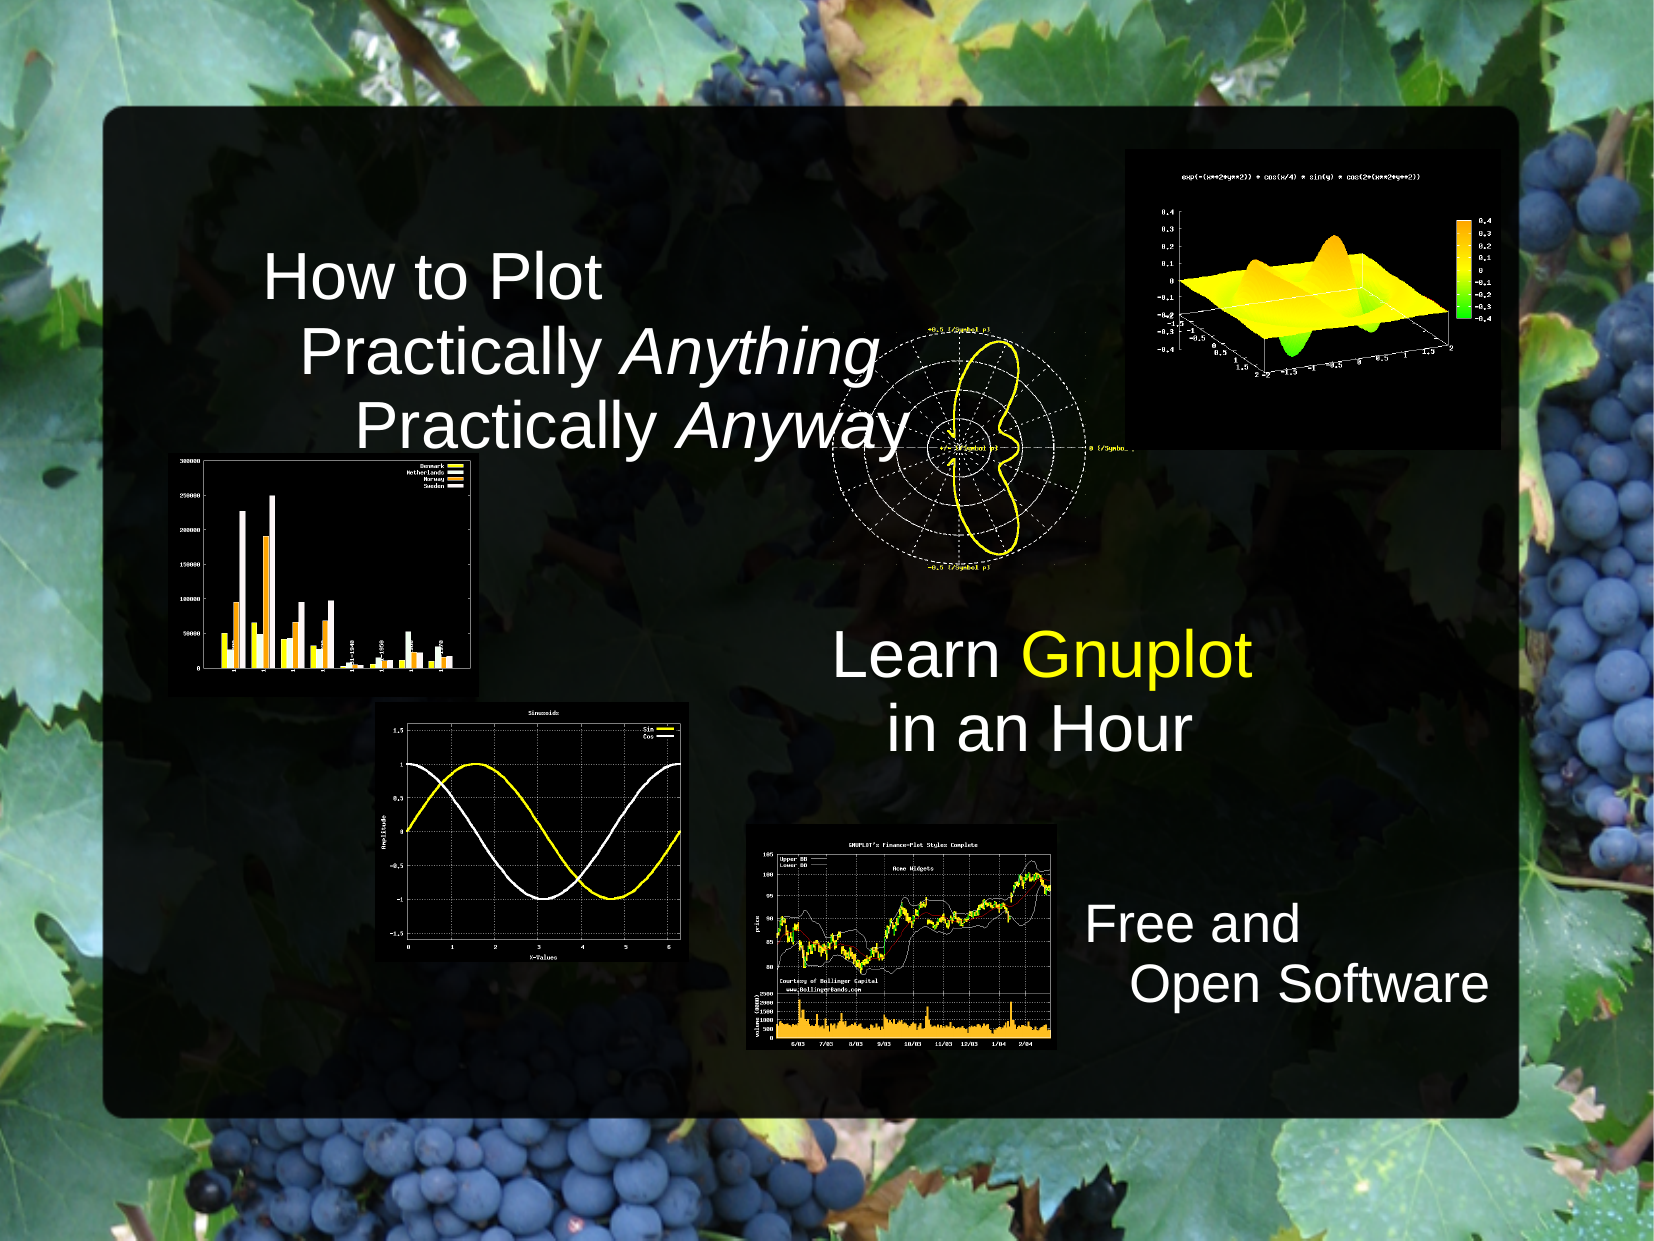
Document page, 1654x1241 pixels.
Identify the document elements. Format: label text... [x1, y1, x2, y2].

title Free and Open Software [1084, 857, 1540, 1051]
title How to Plot Practically Anything Practically Anyway [262, 238, 1088, 464]
title Learn Gnuplot in an Hour [831, 595, 1287, 788]
picture [0, 0, 1654, 1241]
